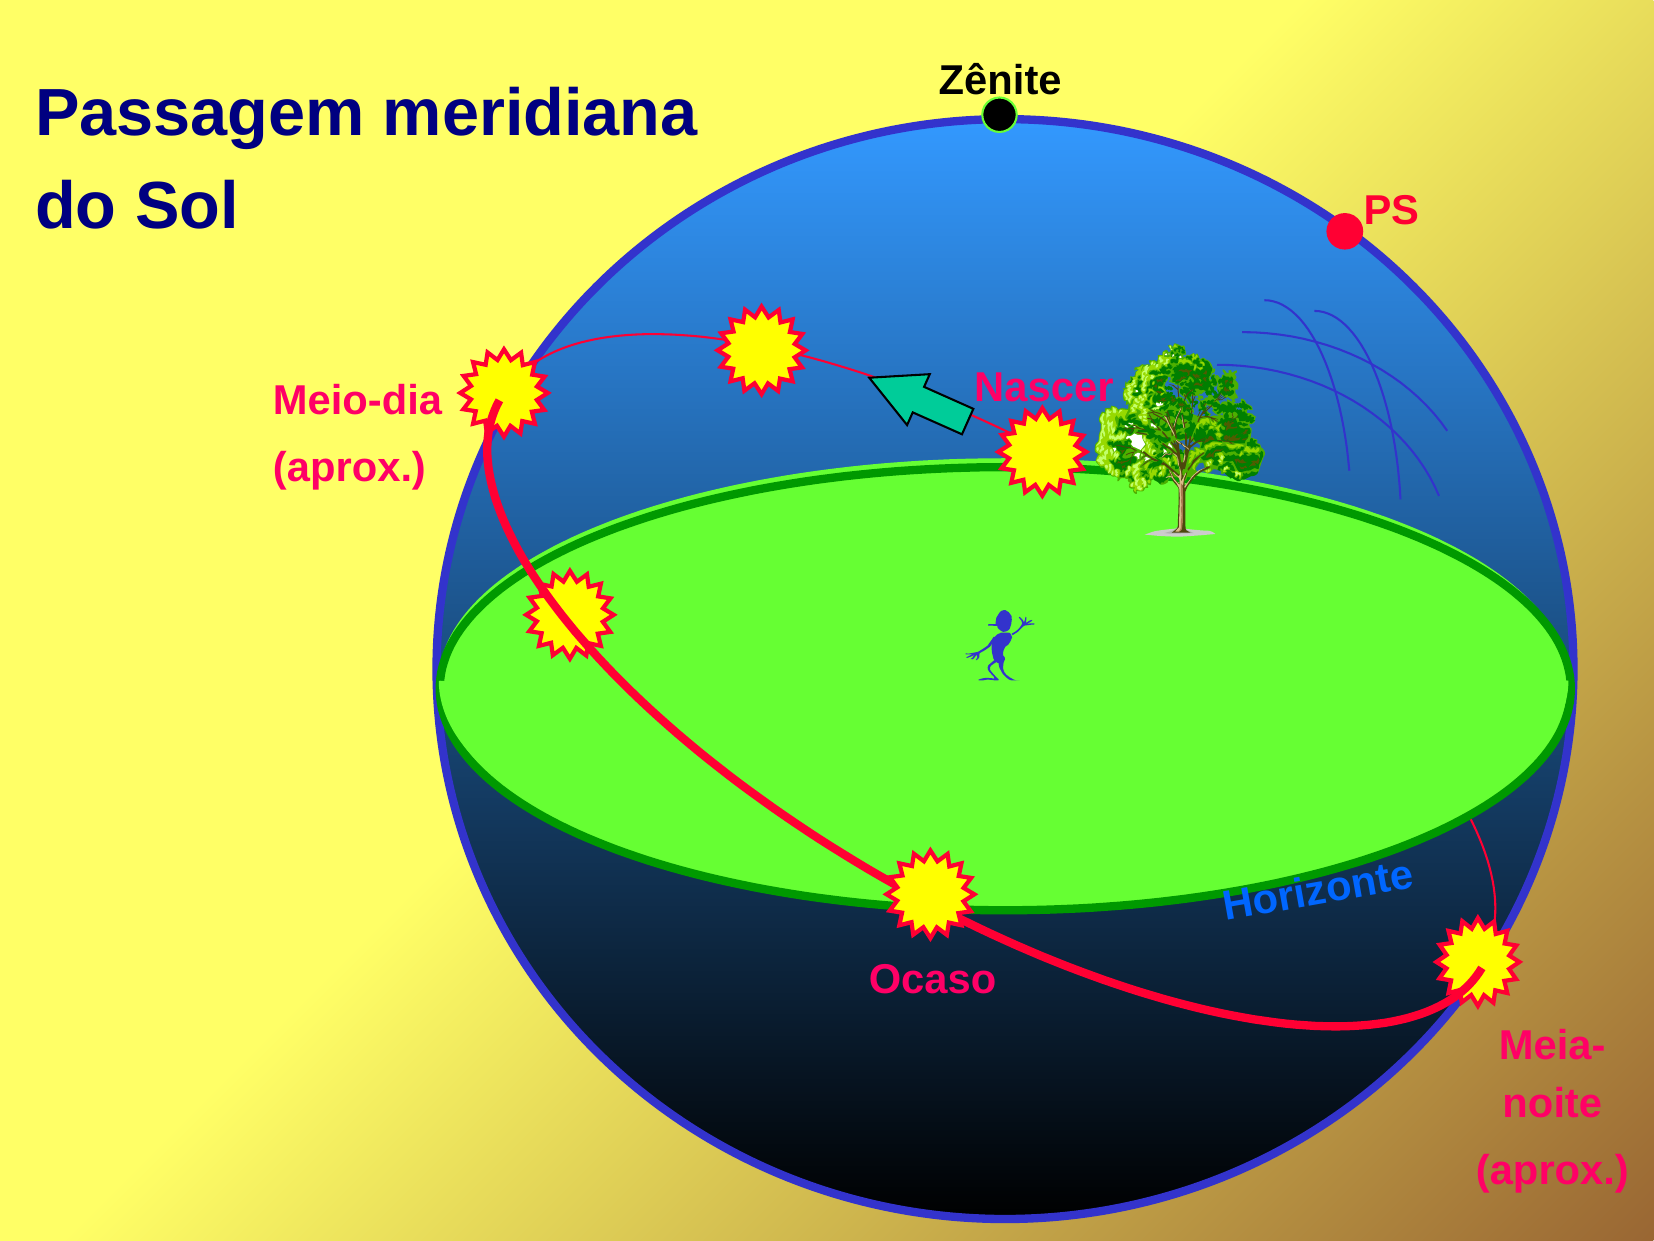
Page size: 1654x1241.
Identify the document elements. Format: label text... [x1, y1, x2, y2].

text_box Meia- noite (aprox.)‏ [1460, 1002, 1644, 1205]
text_box Nascer [959, 344, 1094, 418]
text_box Horizonte [1204, 830, 1434, 940]
text_box Ocaso [853, 936, 1012, 1011]
title Passagem meridiana do Sol [27, 0, 751, 301]
picture [1094, 343, 1266, 538]
text_box [436, 97, 1574, 1220]
text_box Zênite [923, 38, 1077, 112]
text_box PS [1348, 168, 1435, 241]
text_box Meio-dia (aprox.)‏ [258, 358, 458, 502]
